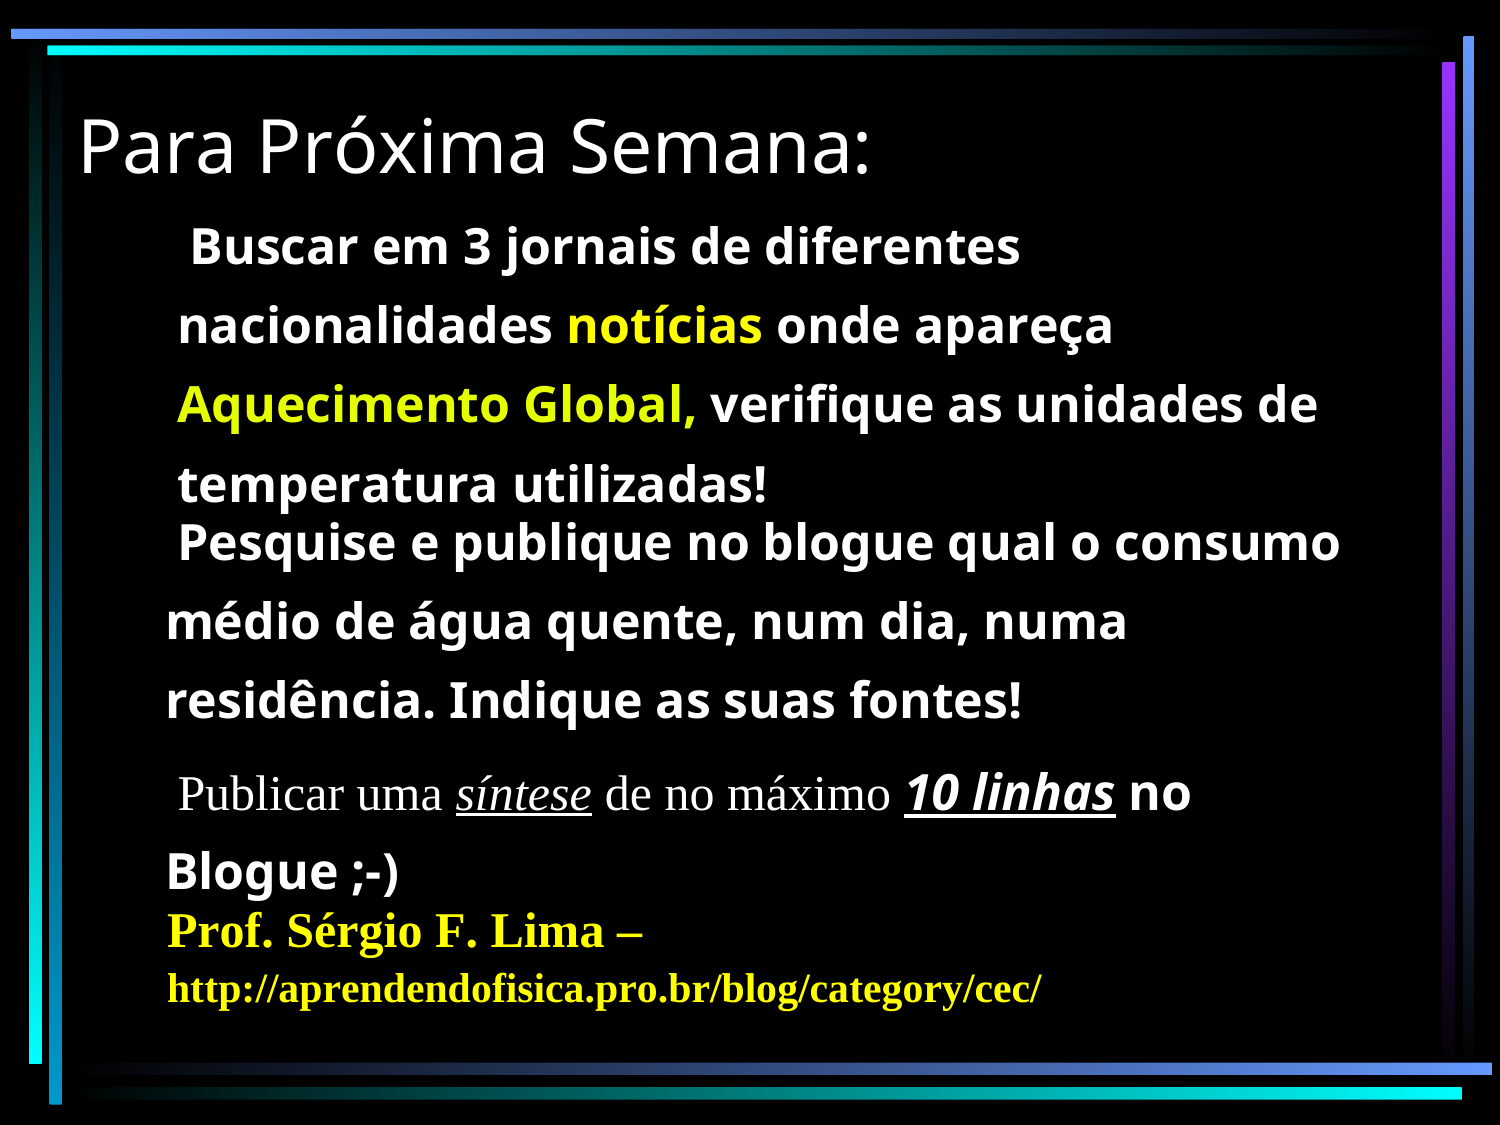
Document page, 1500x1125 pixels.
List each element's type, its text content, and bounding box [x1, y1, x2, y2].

text_box Prof. Sérgio F. Lima – http://aprendendofisica.pro.br/blog/category/cec/ [152, 912, 1303, 1020]
title Para Próxima Semana: [62, 62, 1375, 190]
text_box Buscar em 3 jornais de diferentes nacionalidades notícias onde apareça Aquecimento Global, verifique as unidades de temperatura utilizadas! [162, 192, 1401, 525]
text_box Pesquise e publique no blogue qual o consumo médio de água quente, num dia, numa residência. Indique as suas fontes! [150, 488, 1388, 738]
text_box Publicar uma síntese de no máximo 10 linhas no Blogue ;-)‏ [150, 738, 1388, 912]
